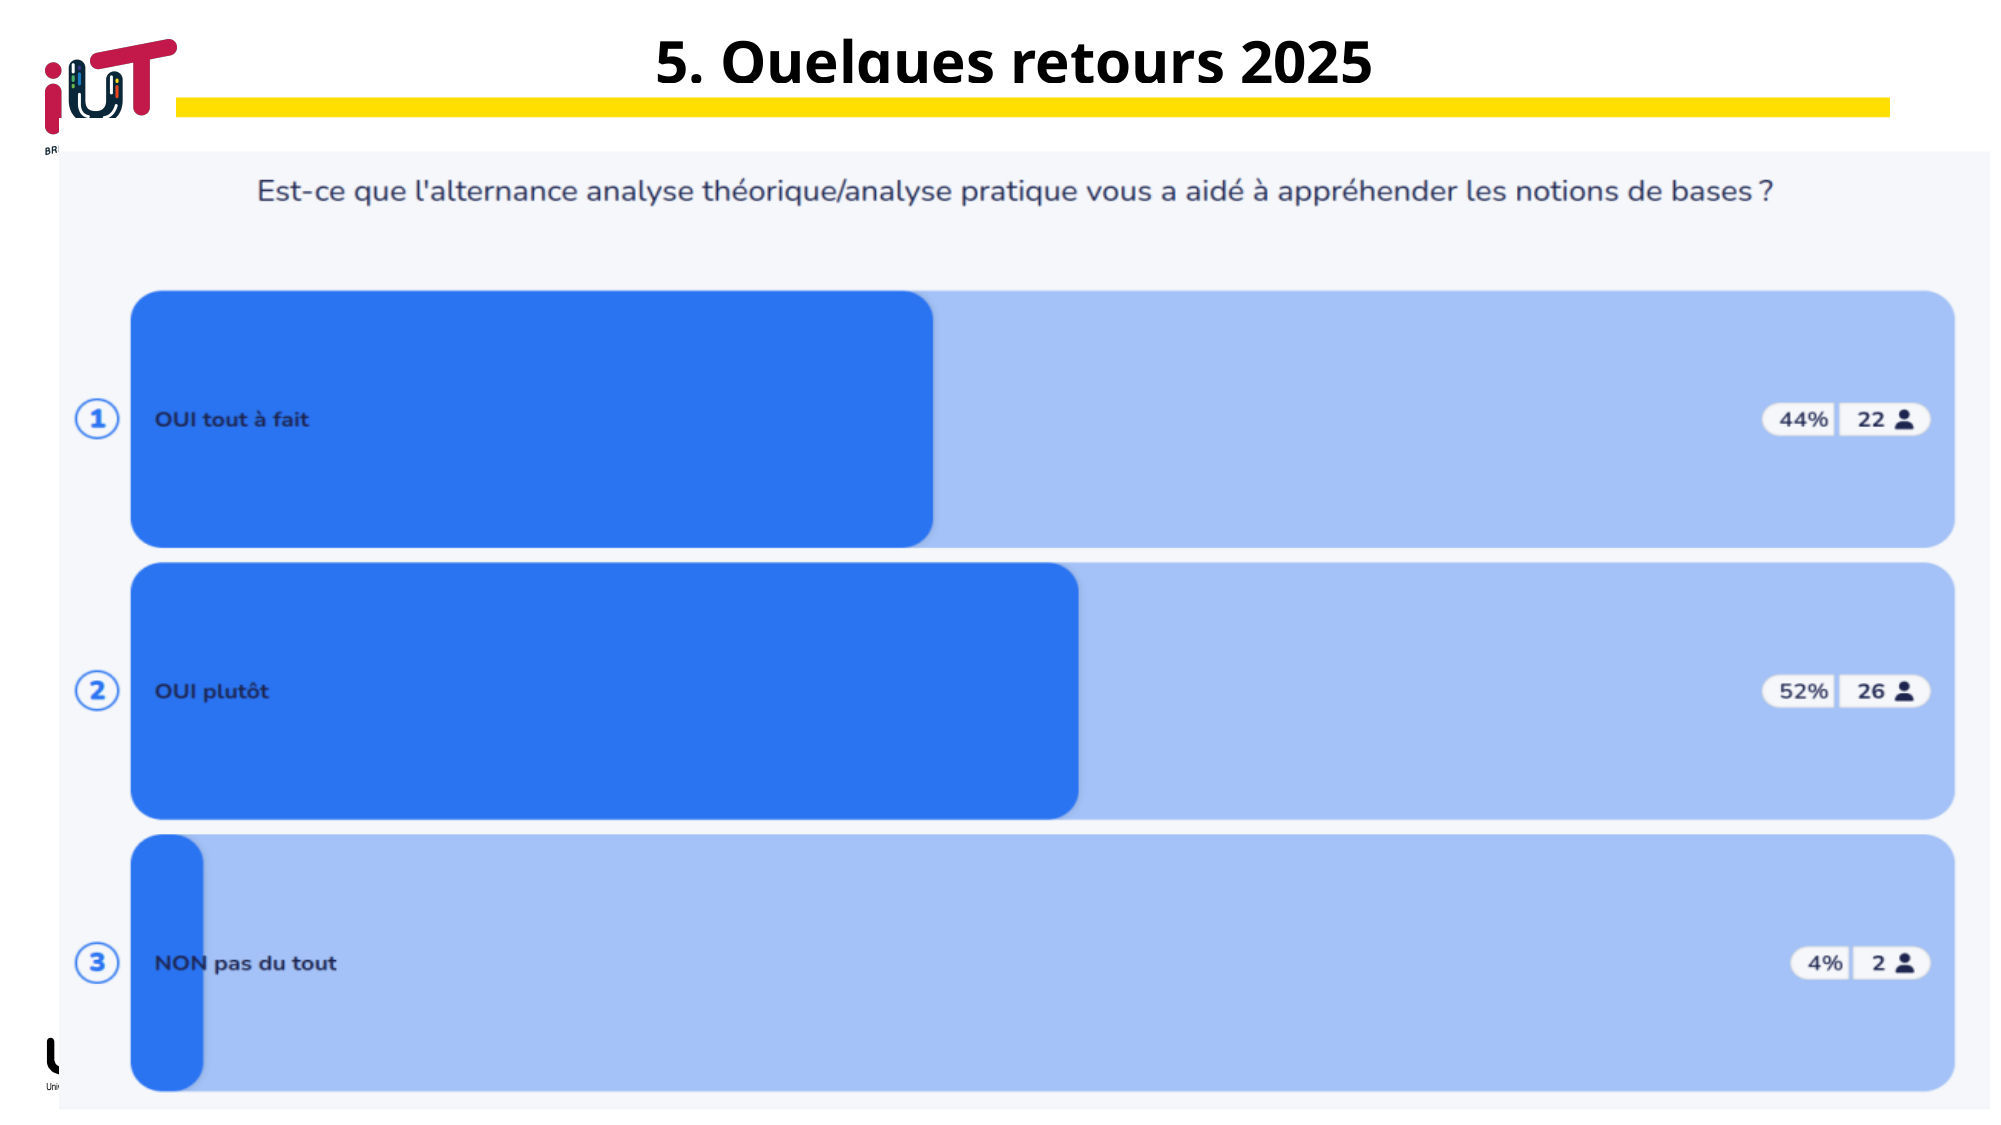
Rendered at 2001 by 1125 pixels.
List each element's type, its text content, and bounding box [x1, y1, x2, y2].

title 5. Quelques retours 2025 [151, 0, 1877, 83]
picture [45, 39, 1990, 1125]
